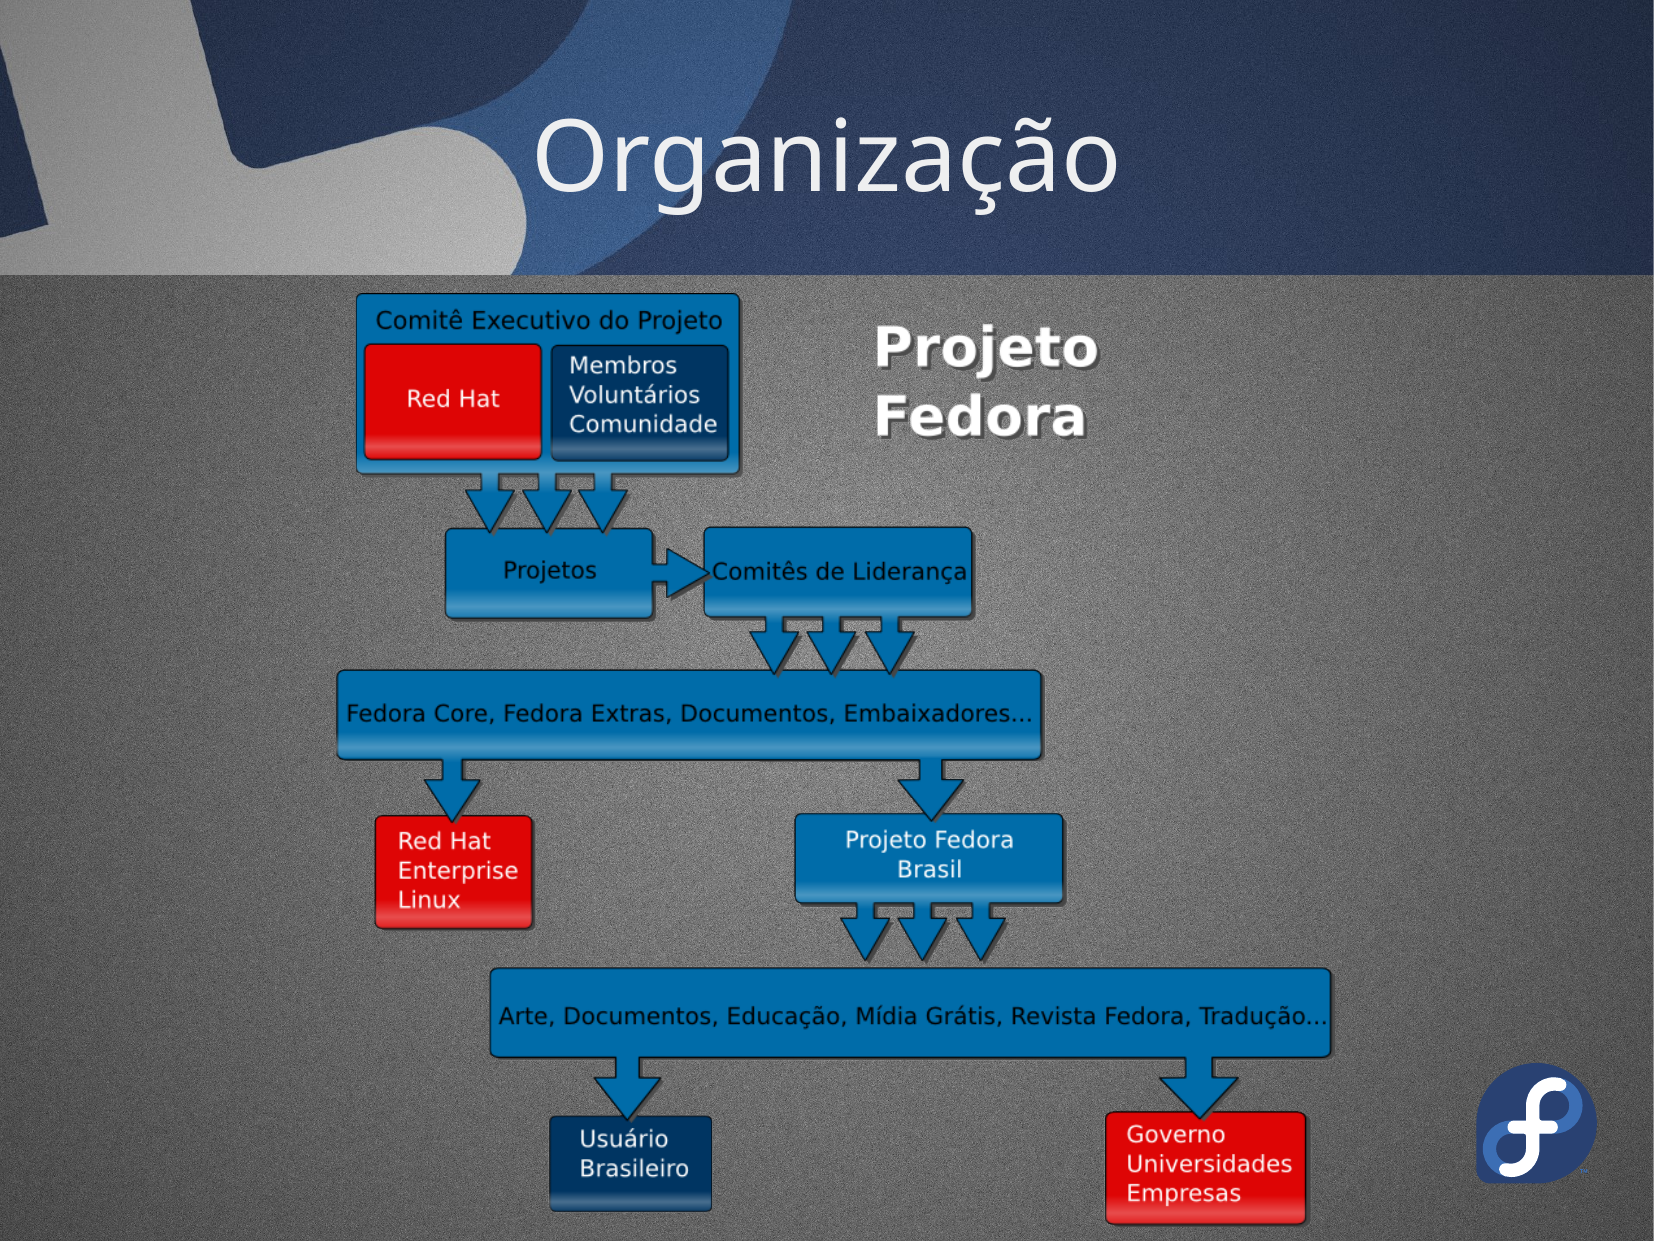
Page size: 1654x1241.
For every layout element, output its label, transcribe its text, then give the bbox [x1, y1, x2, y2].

title Organização [82, 49, 1571, 257]
picture [0, 0, 1654, 1241]
